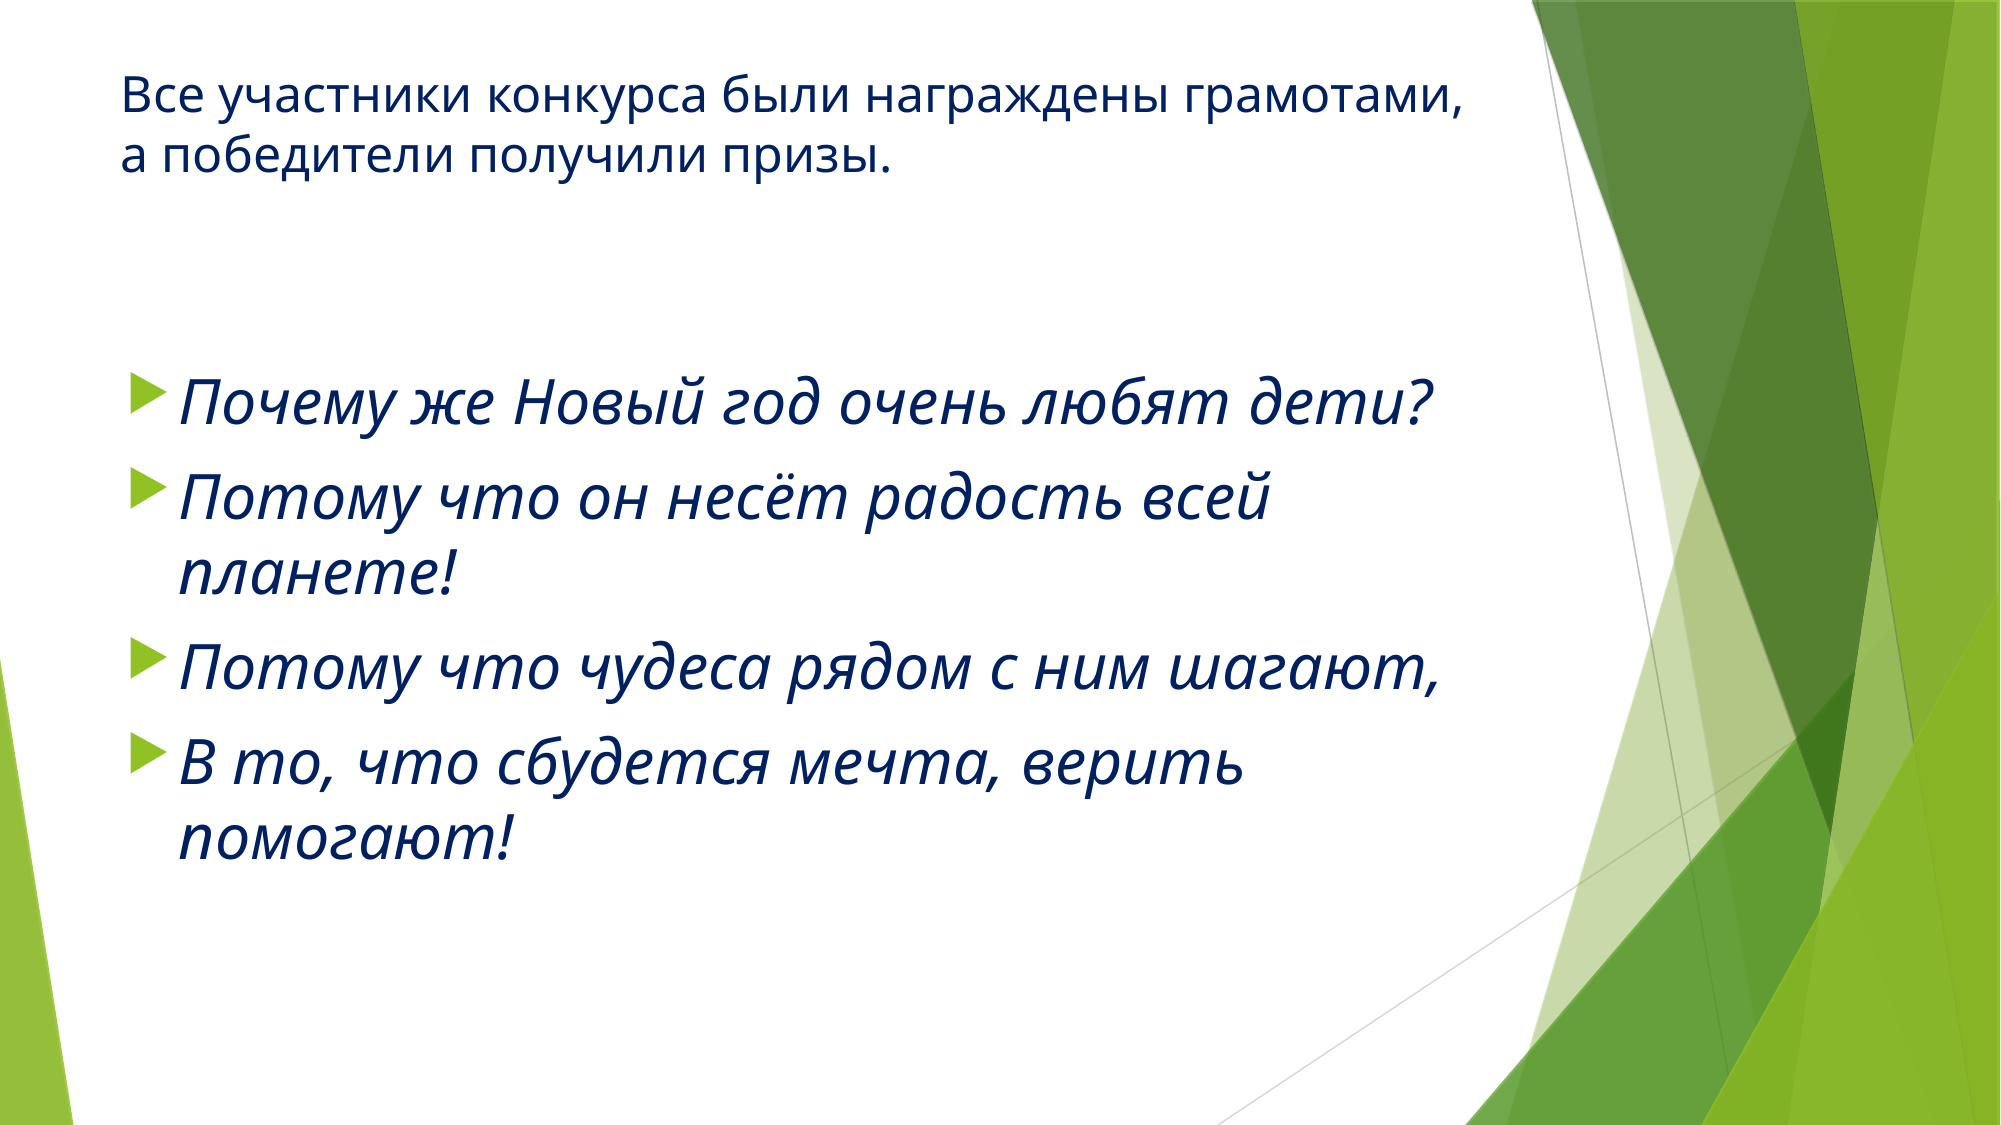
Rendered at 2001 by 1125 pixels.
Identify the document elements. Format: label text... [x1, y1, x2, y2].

title Все участники конкурса были награждены грамотами, а победители получили призы. [105, 55, 1517, 272]
list Почему же Новый год очень любят дети? Потому что он несёт радость всей планете! Потому что чудеса рядом с ним шагают, В то, что сбудется мечта, верить помогают! [111, 354, 1522, 992]
